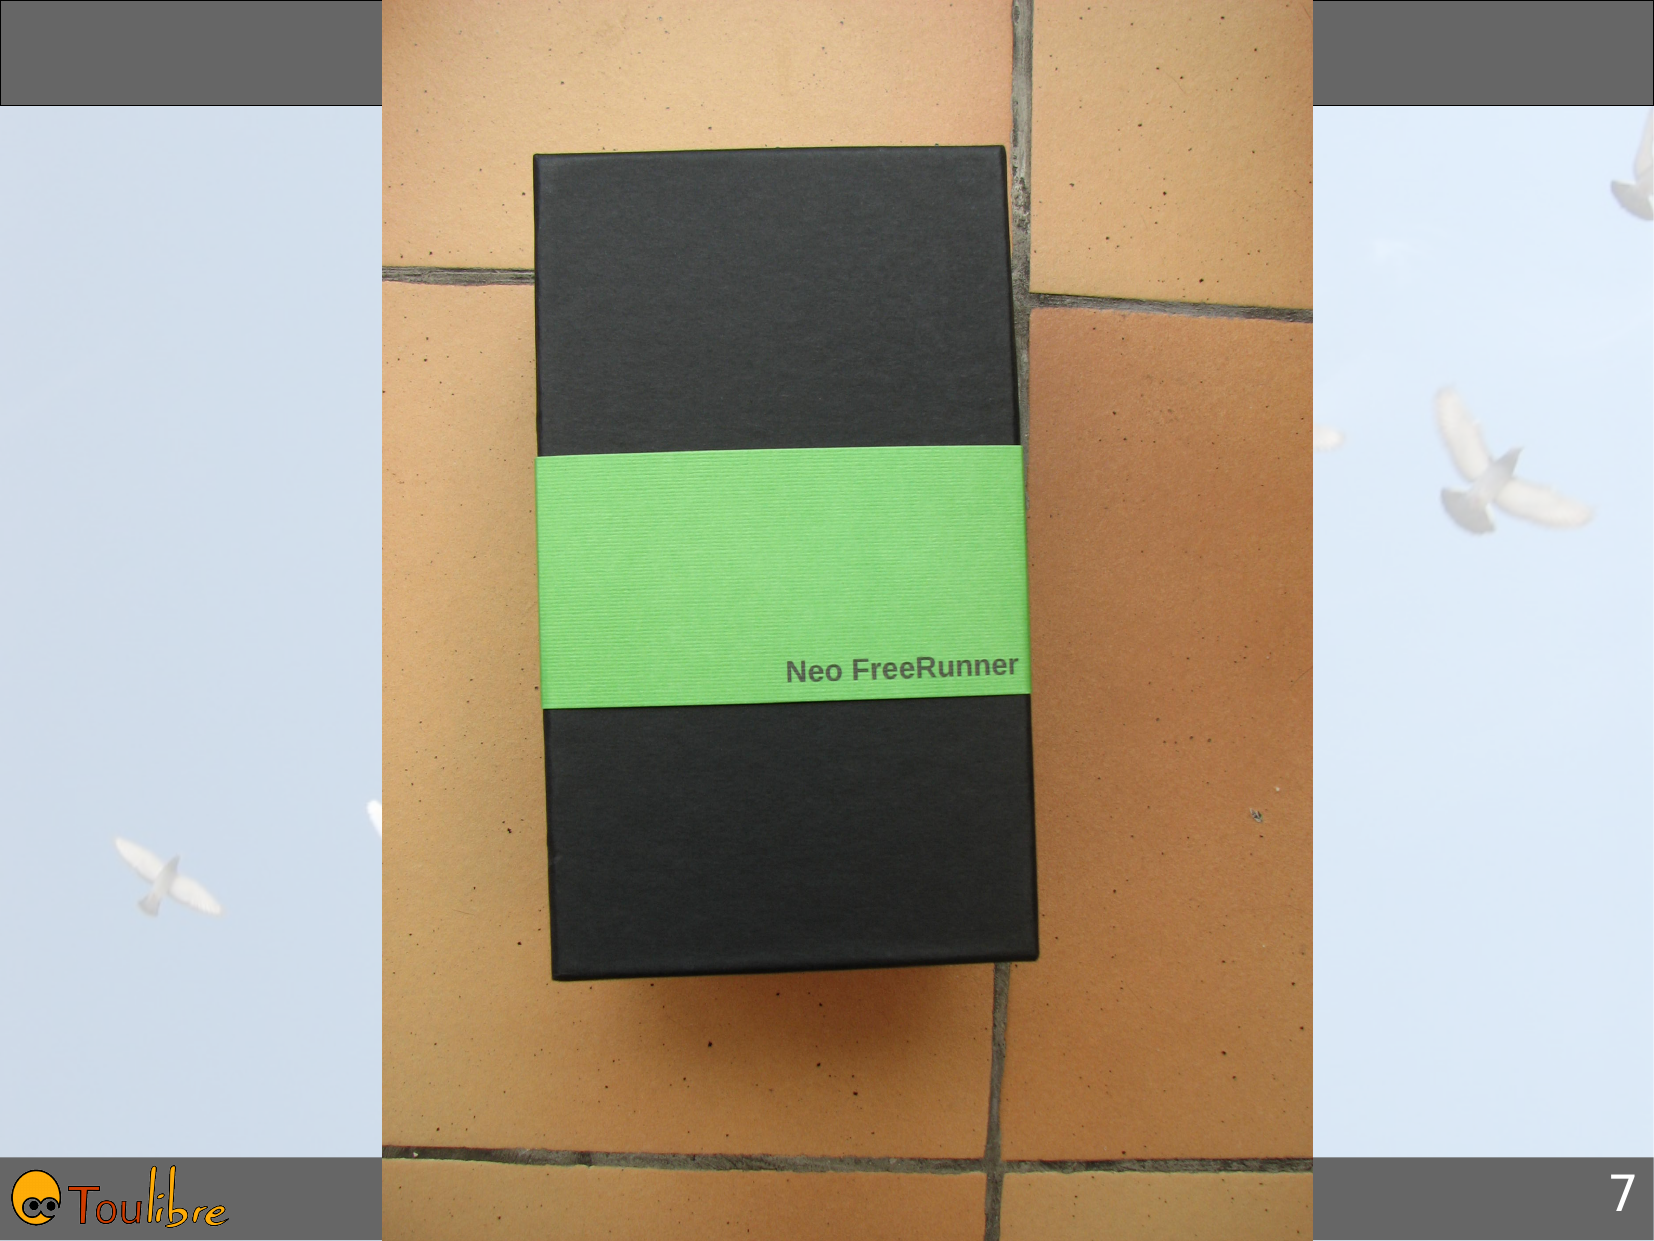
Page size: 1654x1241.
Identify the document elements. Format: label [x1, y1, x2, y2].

picture [381, 0, 1313, 1241]
picture [11, 1165, 229, 1228]
